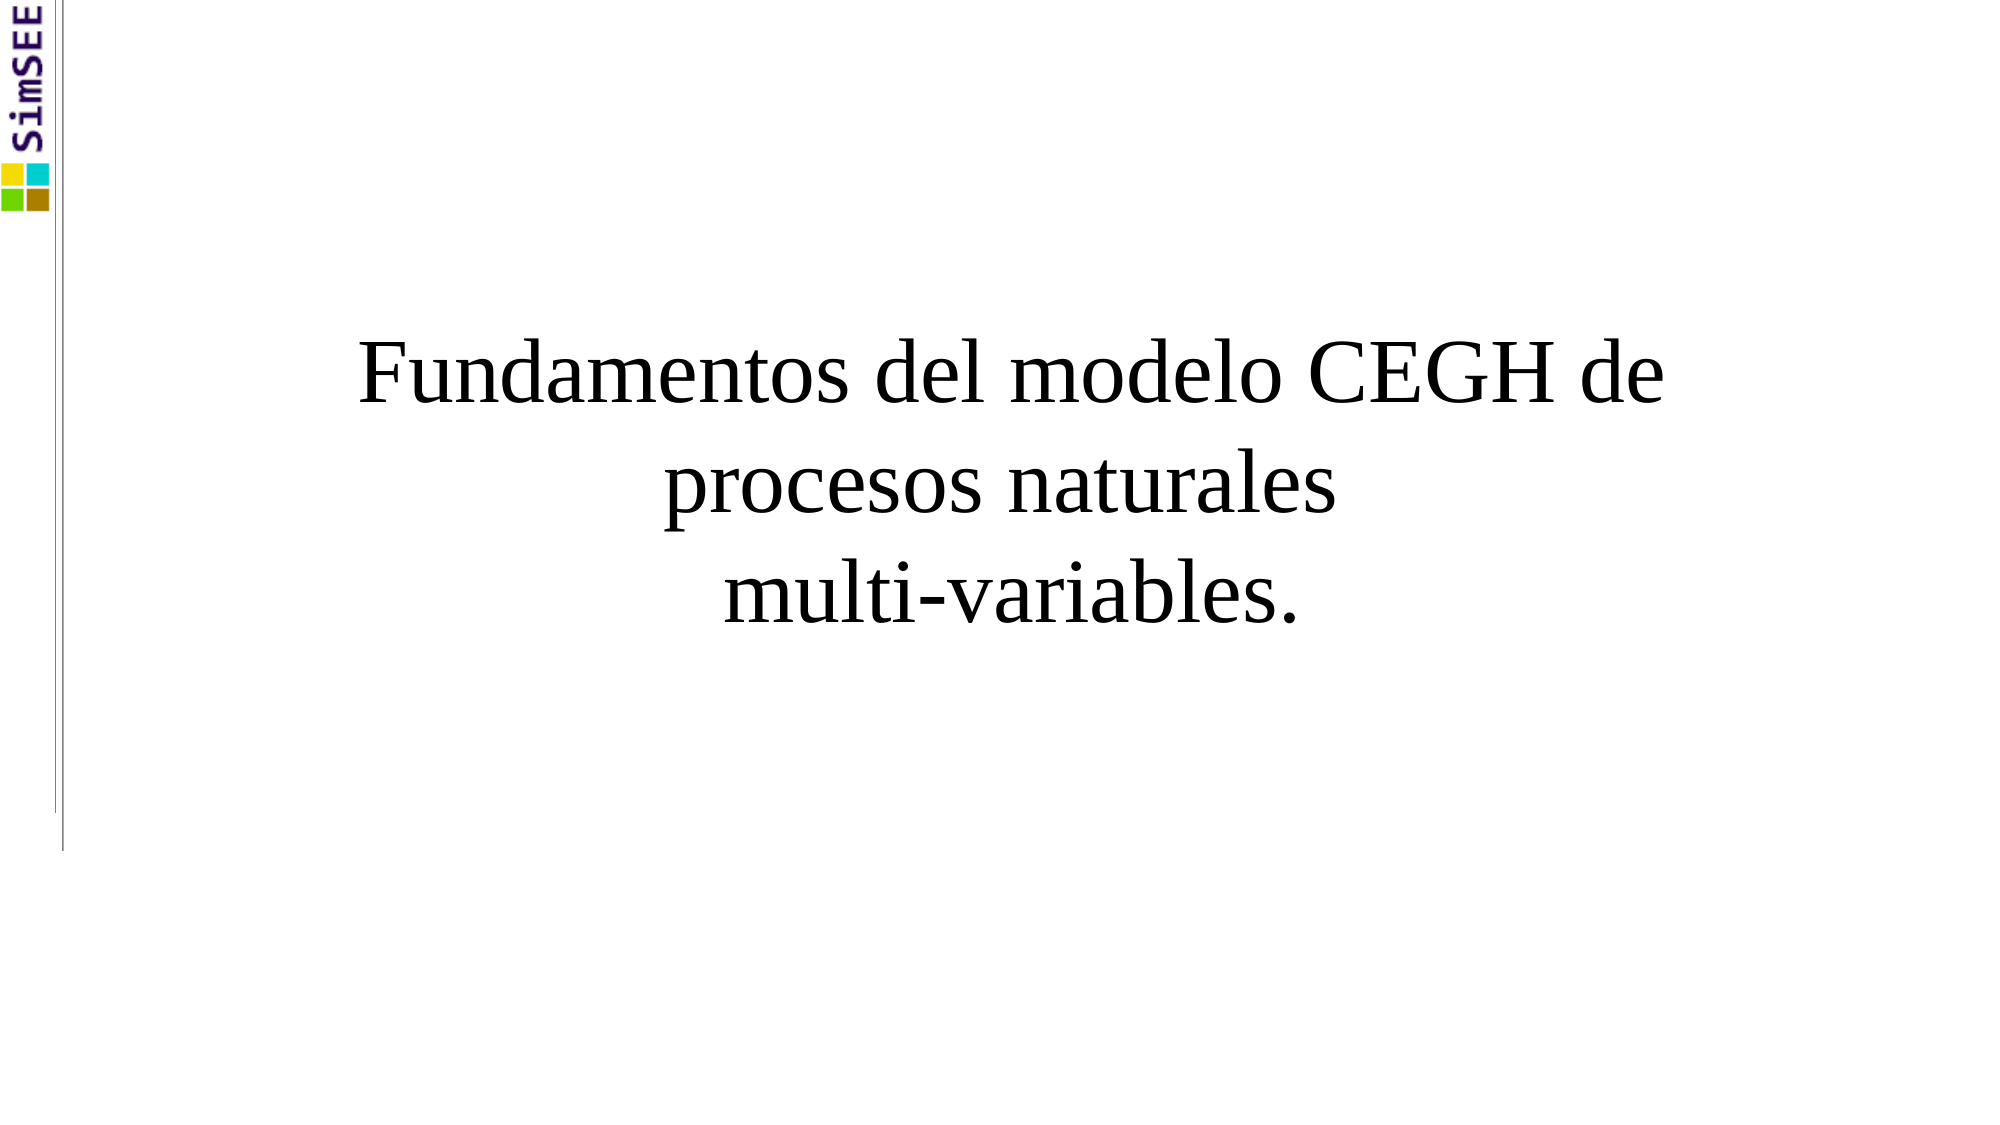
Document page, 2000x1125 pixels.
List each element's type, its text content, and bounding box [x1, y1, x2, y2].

picture [0, 162, 51, 213]
title Fundamentos del modelo CEGH de procesos naturales multi-variables. [171, 307, 1855, 528]
picture [0, 5, 52, 154]
list [154, 528, 1855, 1016]
